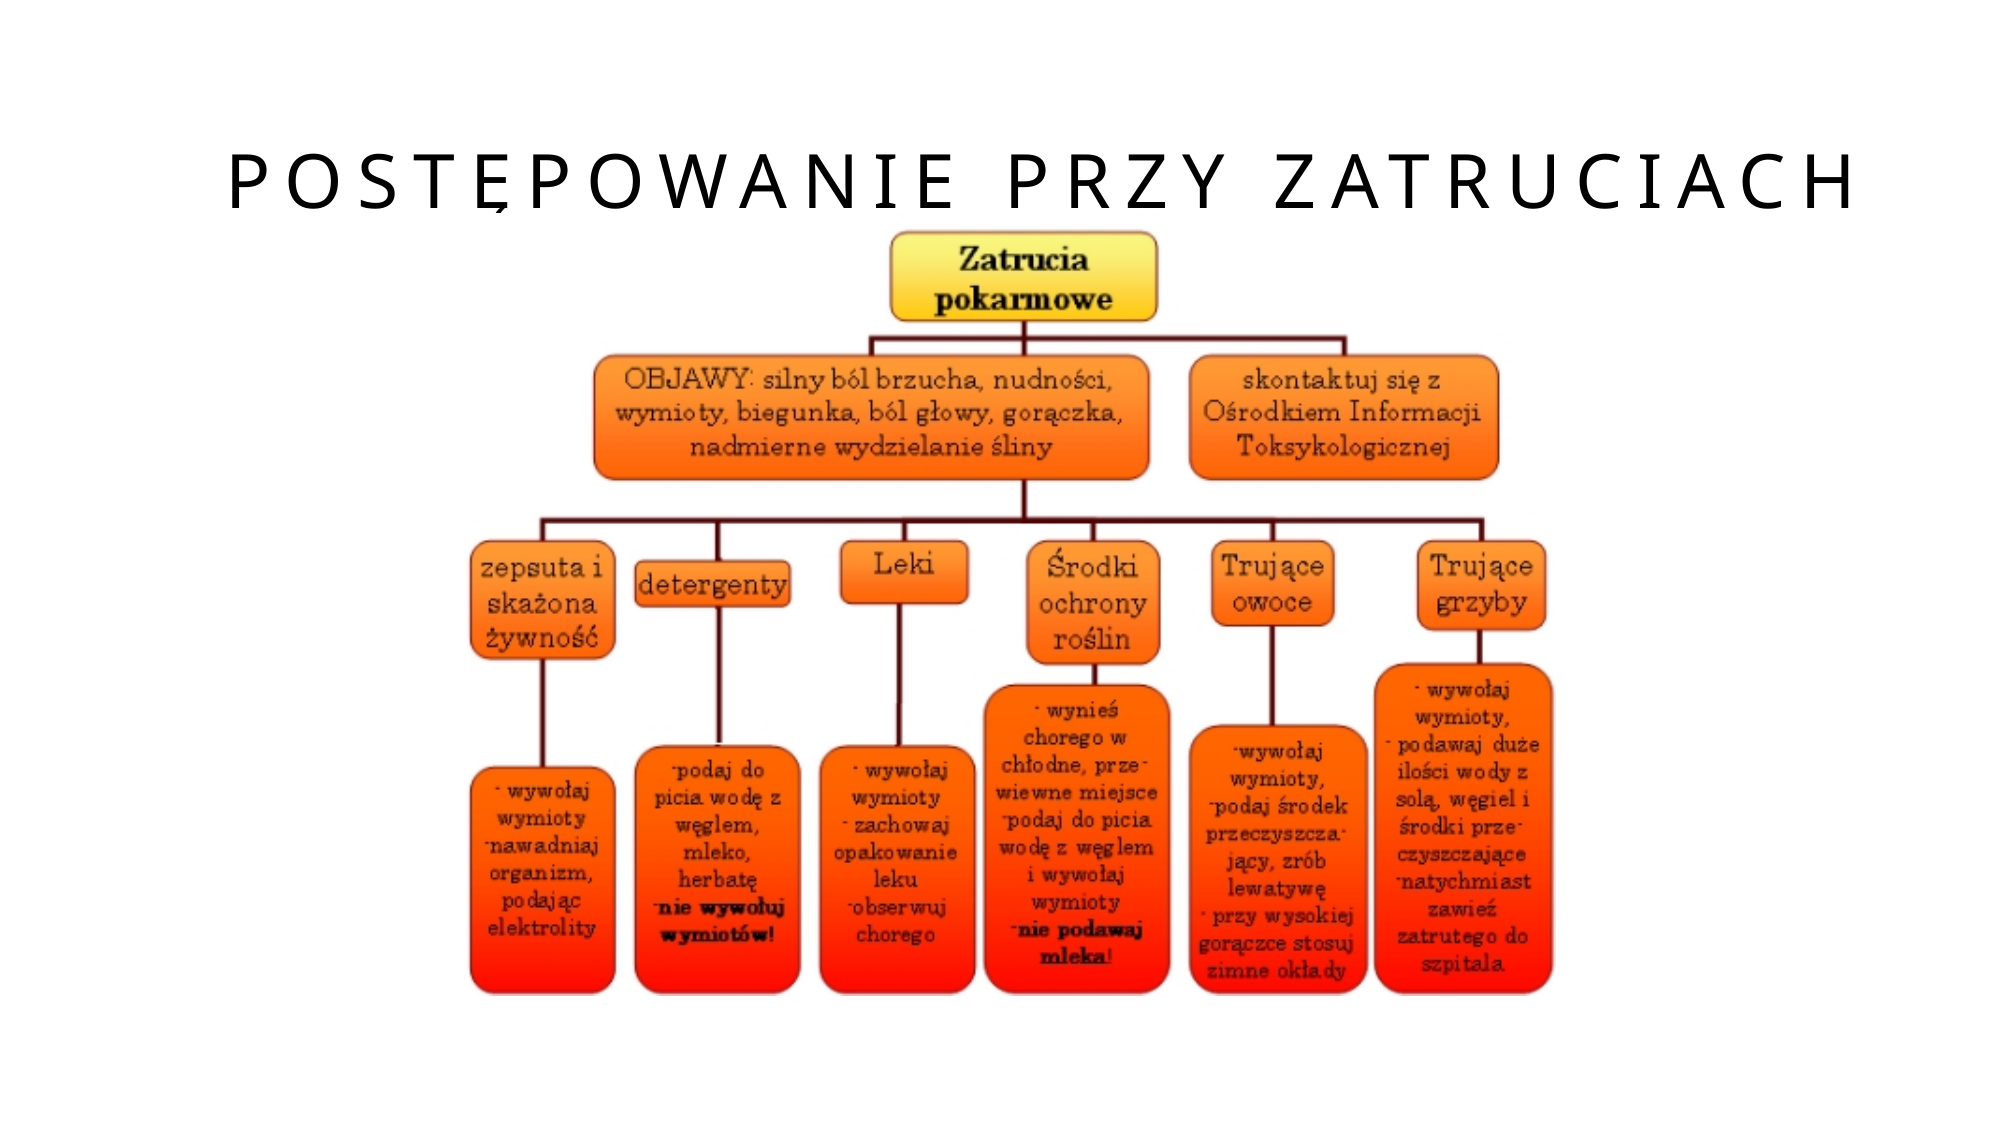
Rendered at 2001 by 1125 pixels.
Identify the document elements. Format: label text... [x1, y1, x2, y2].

picture [375, 213, 1556, 997]
title postępowanie przy zatruciach [225, 20, 1906, 224]
